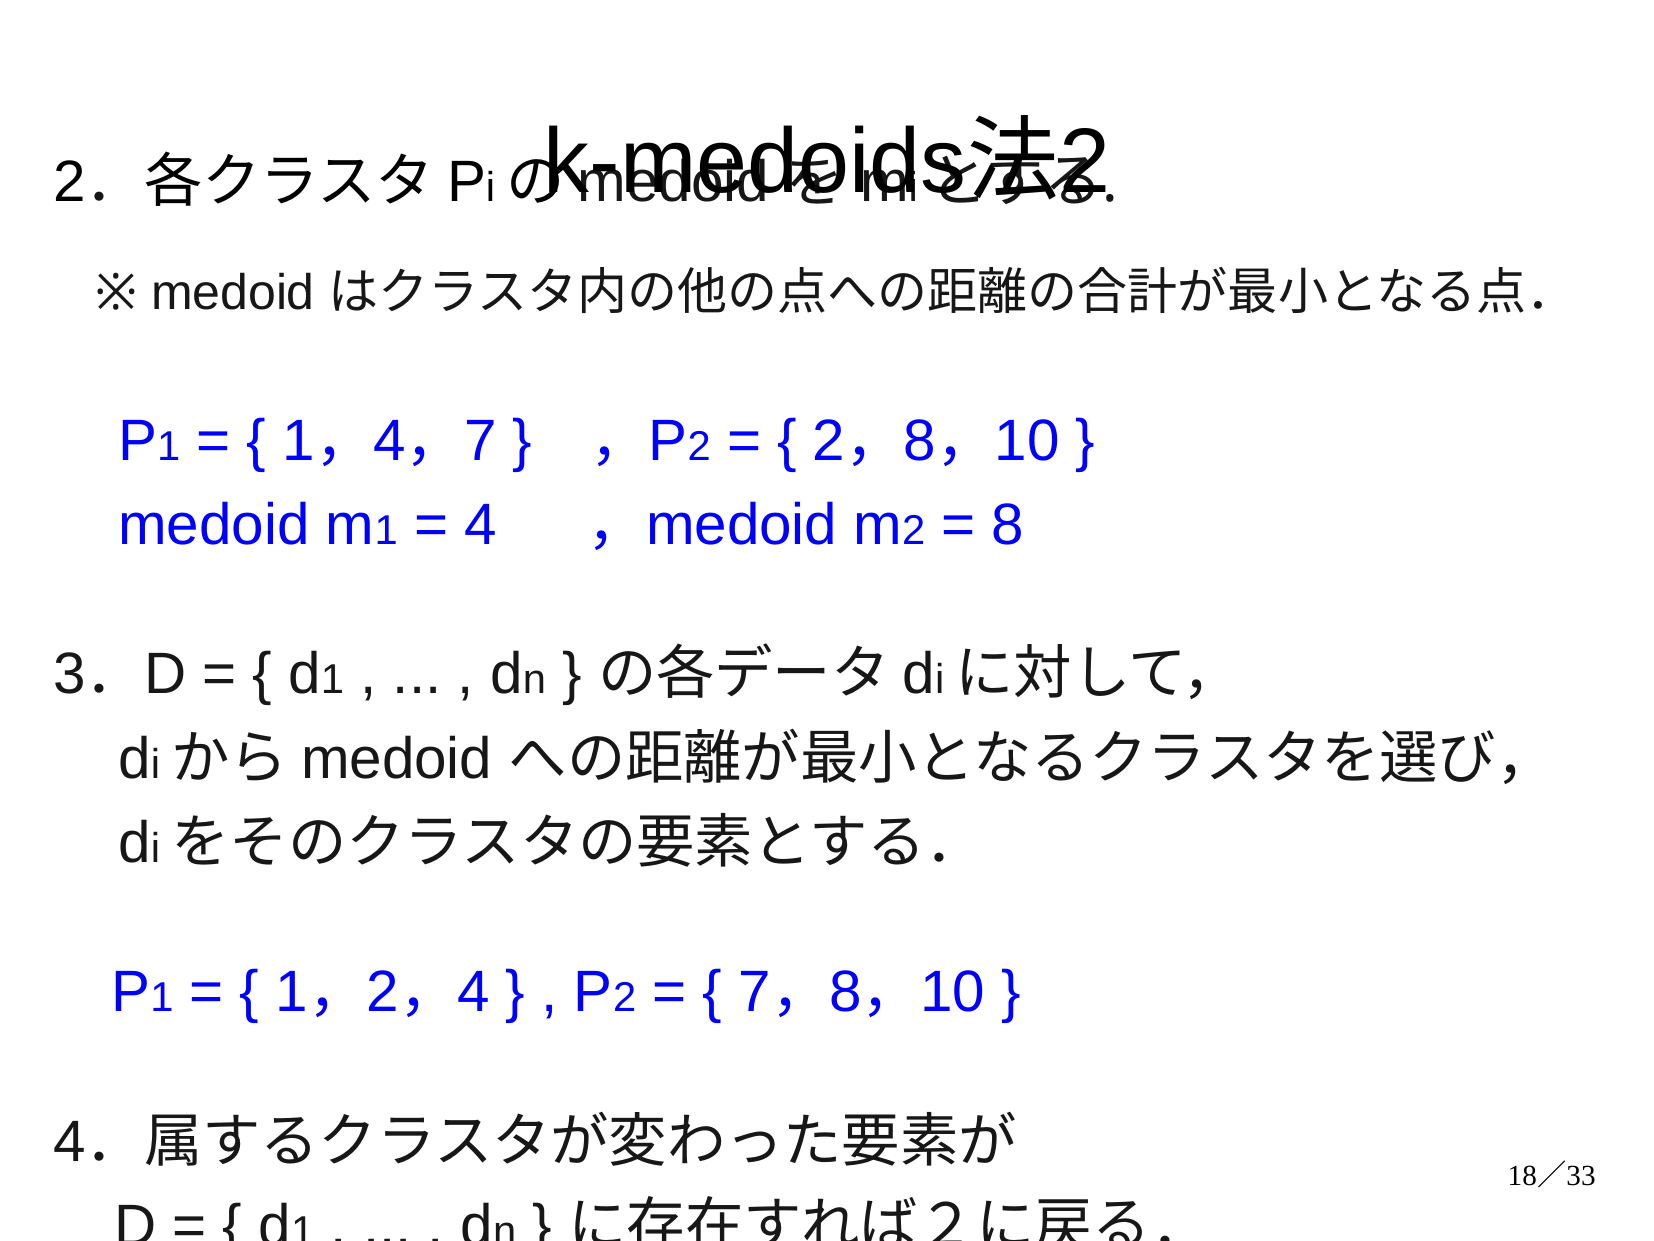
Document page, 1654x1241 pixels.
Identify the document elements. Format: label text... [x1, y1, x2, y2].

title k-medoids法2 [83, 49, 1572, 257]
subtitle 2．各クラスタ Pi の medoid を mi とする. ※ medoid はクラスタ内の他の点への距離の合計が最小となる点． P1 = { 1，4，7 } ，P2 = { 2，8，10 } medoid m1 = 4 ，medoid m2 = 8 3．D = { d1 , ... , dn } の各データ di に対して， di から medoid への距離が最小となるクラスタを選び， di をそのクラスタの要素とする． P1 = { 1，2，4 } , P2 = { 7，8，10 } 4．属するクラスタが変わった要素が D = { d1 , ... , dn } に存在すれば２に戻る． [53, 242, 1595, 1219]
